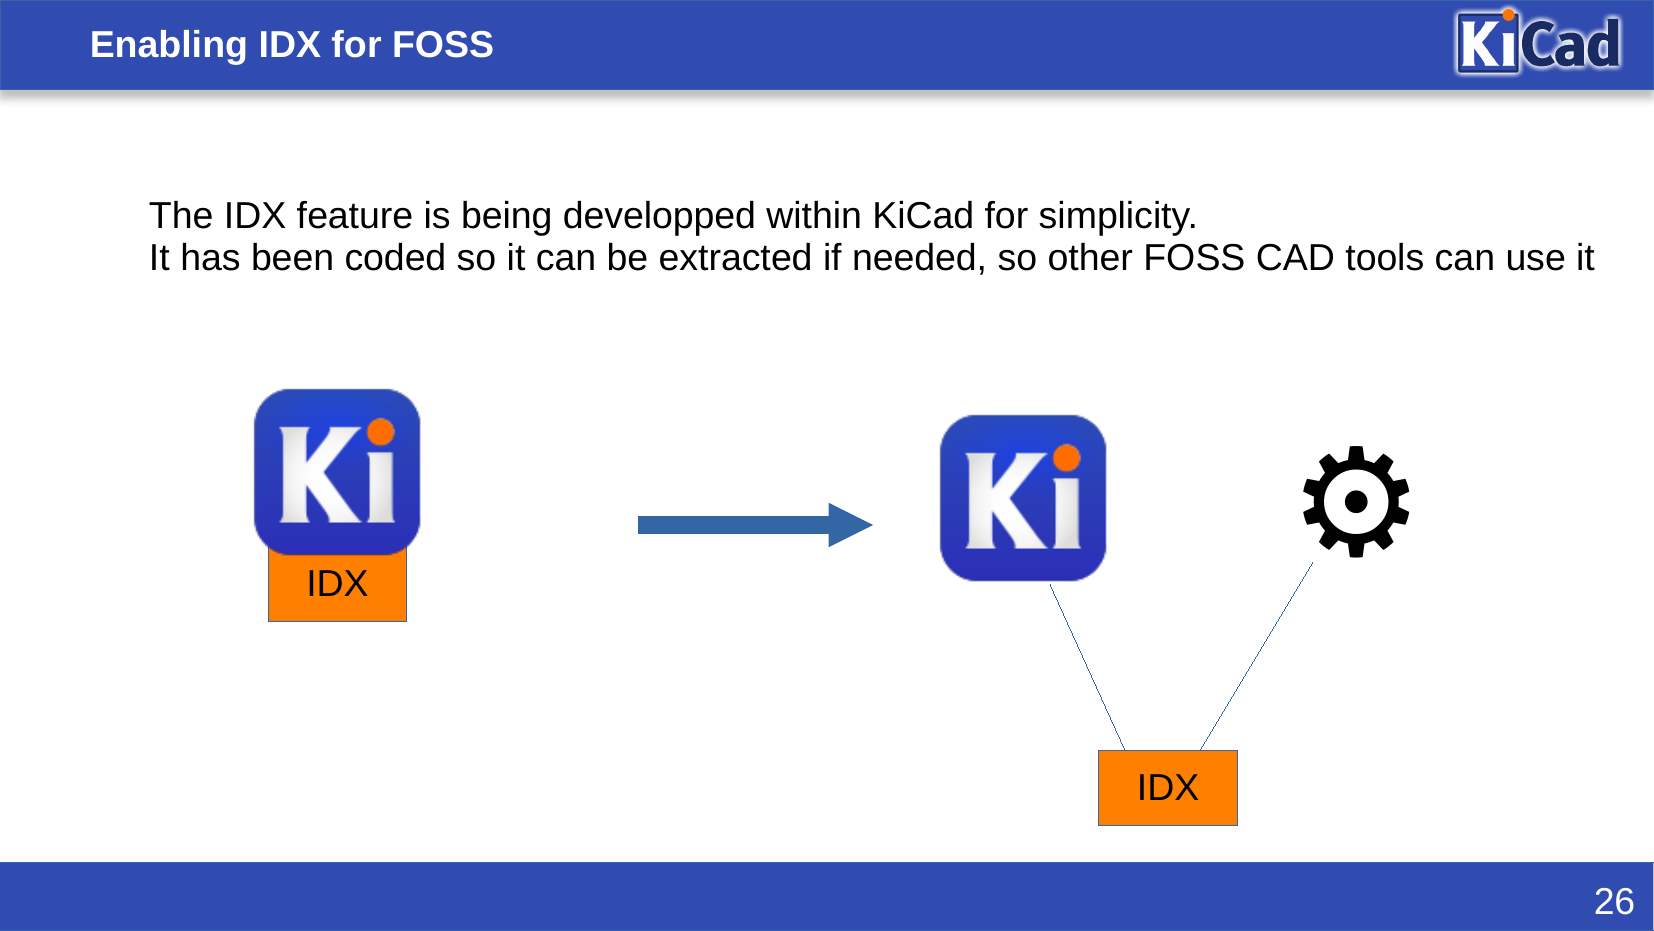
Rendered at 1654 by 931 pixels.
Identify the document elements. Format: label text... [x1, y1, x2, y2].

picture [251, 386, 424, 559]
text_box <number> [1387, 873, 1651, 931]
text_box [1162, 90, 1651, 226]
text_box ⚙️ [1275, 412, 1492, 595]
text_box [0, 862, 1654, 931]
picture [1412, 0, 1654, 92]
text_box The IDX feature is being developped within KiCad for simplicity. It has been coded so it can be extracted if needed, so other FOSS CAD tools can use it [134, 187, 1613, 287]
text_box IDX [1098, 750, 1238, 826]
picture [937, 412, 1110, 585]
text_box IDX [268, 559, 407, 622]
text_box Enabling IDX for FOSS [0, 0, 1412, 90]
